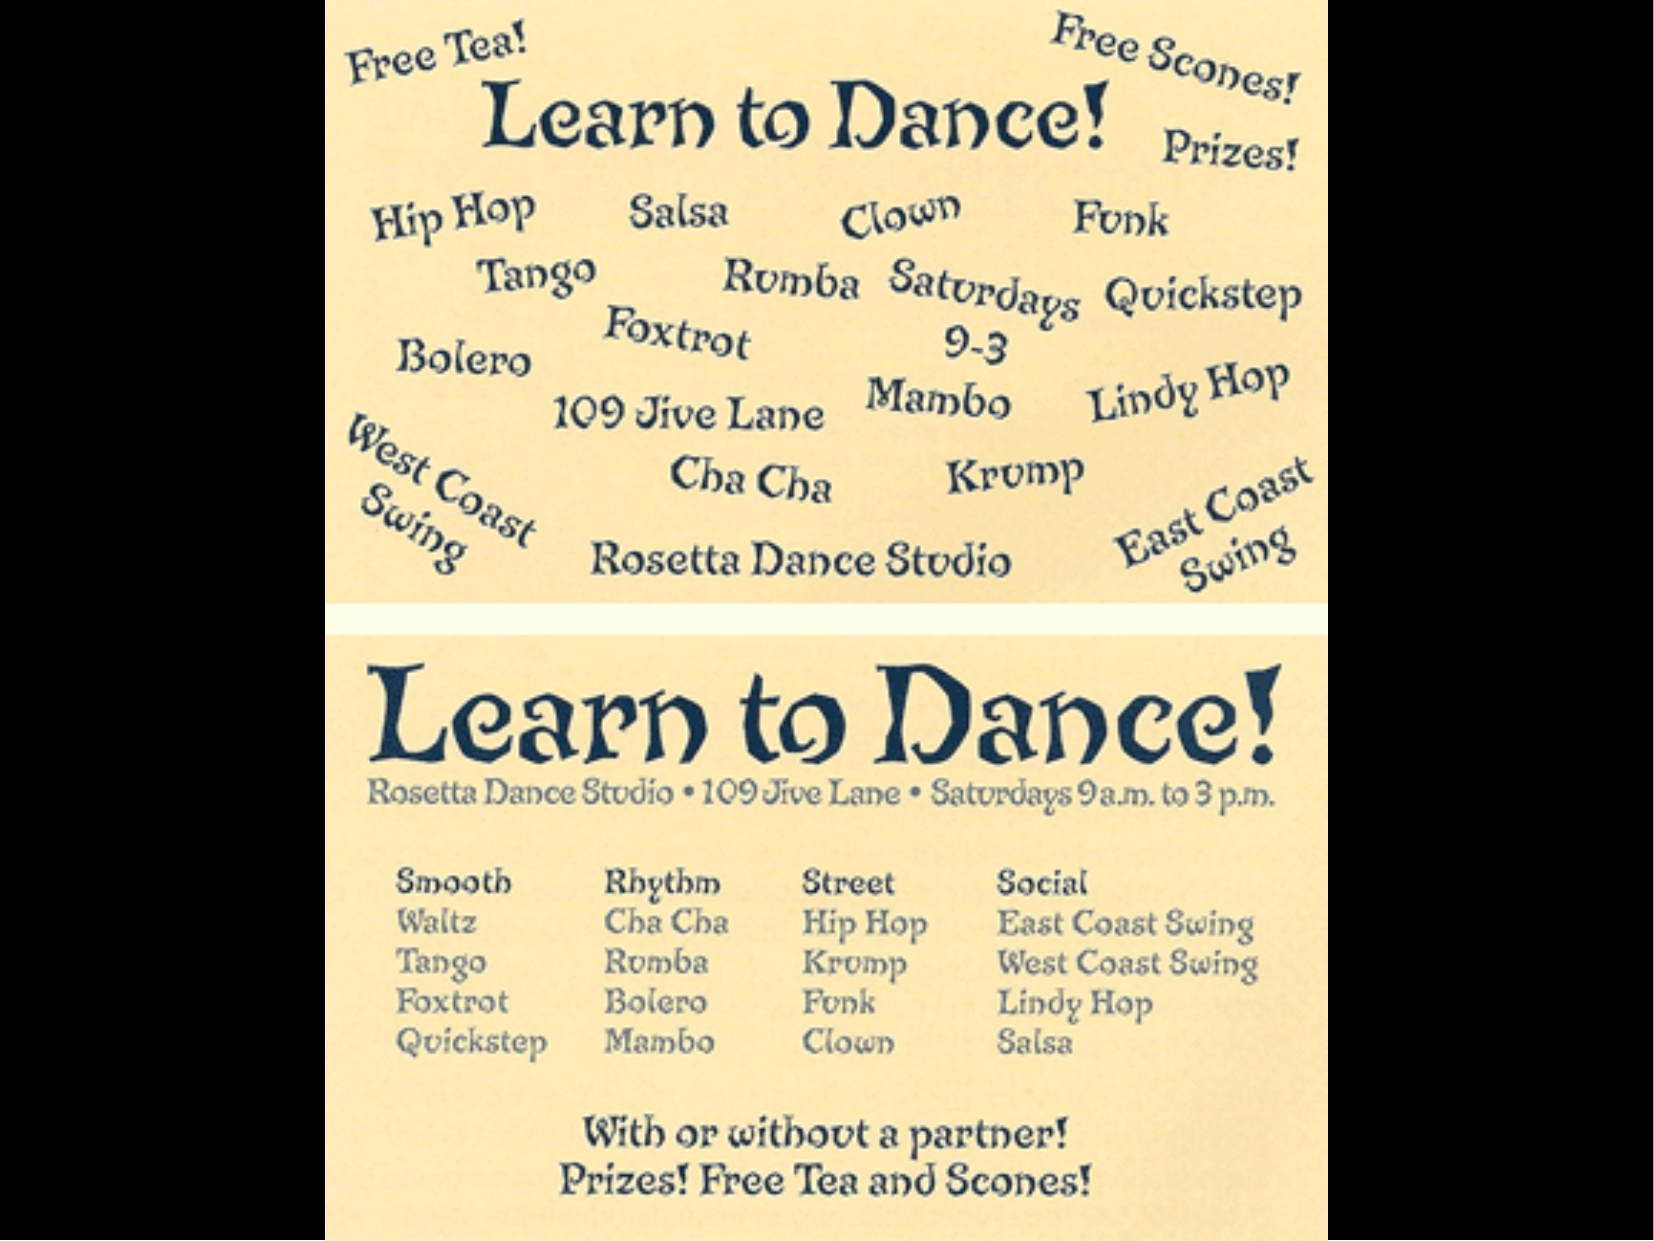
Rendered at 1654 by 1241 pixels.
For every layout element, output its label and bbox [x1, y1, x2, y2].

picture [325, 0, 1328, 1241]
